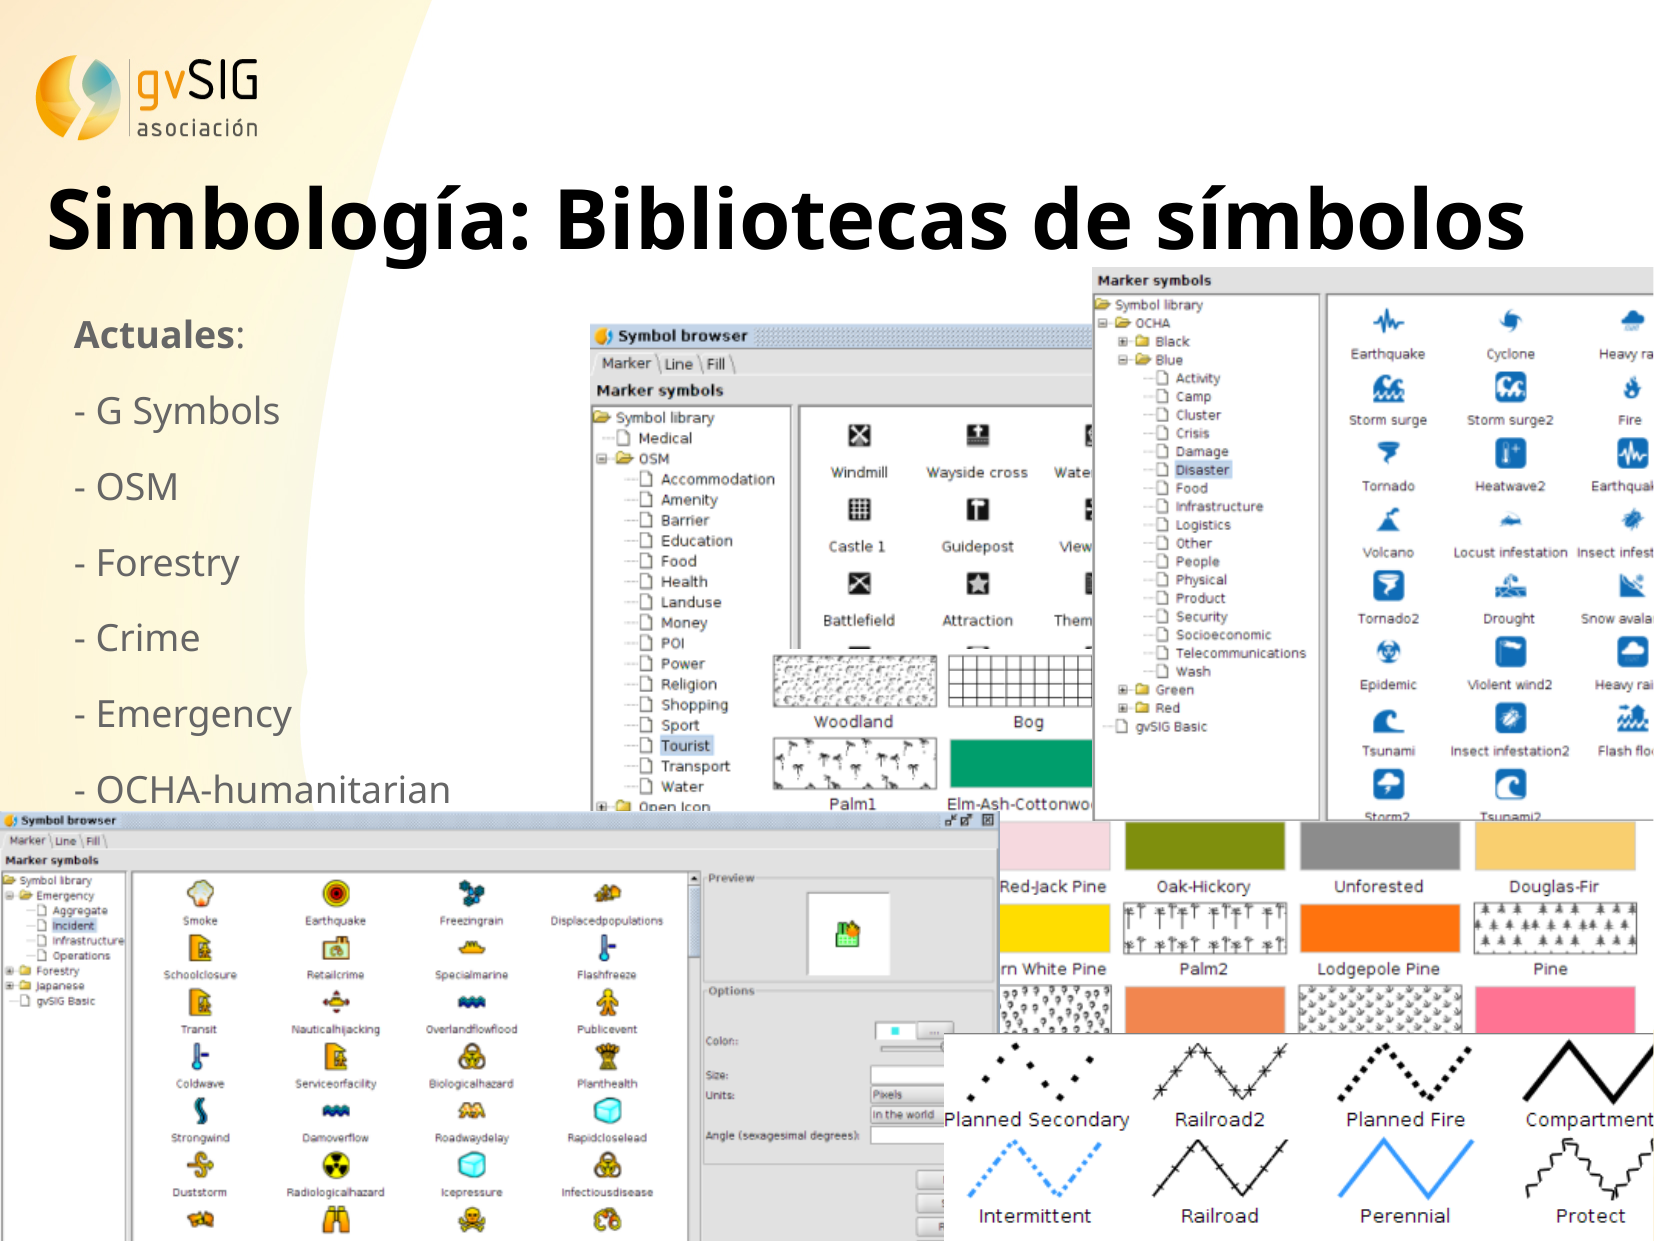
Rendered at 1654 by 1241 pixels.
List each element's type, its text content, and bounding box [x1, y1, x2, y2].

text_box Actuales: - G Symbols - OSM - Forestry - Crime - Emergency - OCHA-humanitarian [59, 301, 674, 811]
title Simbología: Bibliotecas de símbolos [46, 170, 1534, 265]
picture [0, 0, 1654, 1241]
